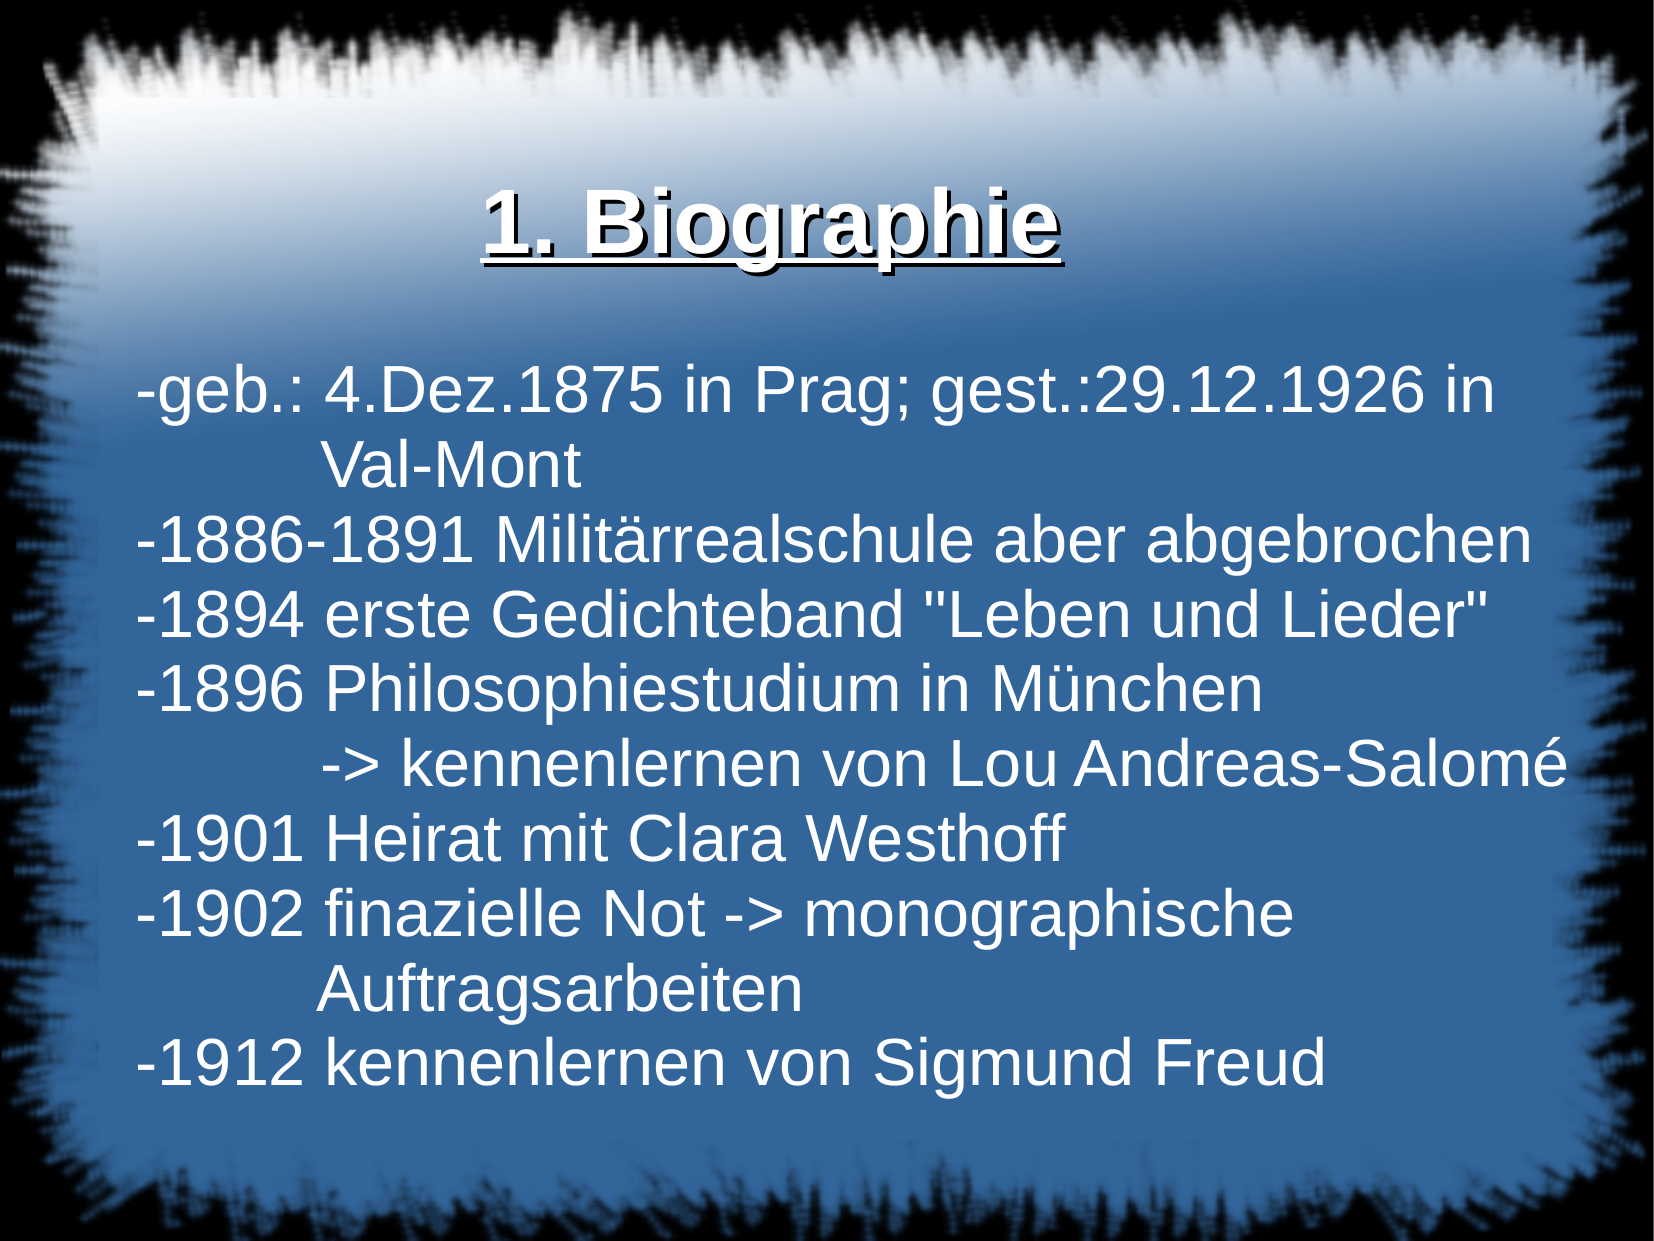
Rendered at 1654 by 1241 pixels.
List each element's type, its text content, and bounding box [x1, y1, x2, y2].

subtitle -geb.: 4.Dez.1875 in Prag; gest.:29.12.1926 in Val-Mont -1886-1891 Militärrealschule aber abgebrochen -1894 erste Gedichteband "Leben und Lieder" -1896 Philosophiestudium in München -> kennenlernen von Lou Andreas-Salomé -1901 Heirat mit Clara Westhoff -1902 finazielle Not -> monographische Auftragsarbeiten -1912 kennenlernen von Sigmund Freud [135, 352, 1625, 1175]
title 1. Biographie [124, 95, 1418, 347]
picture [0, 0, 1654, 1241]
